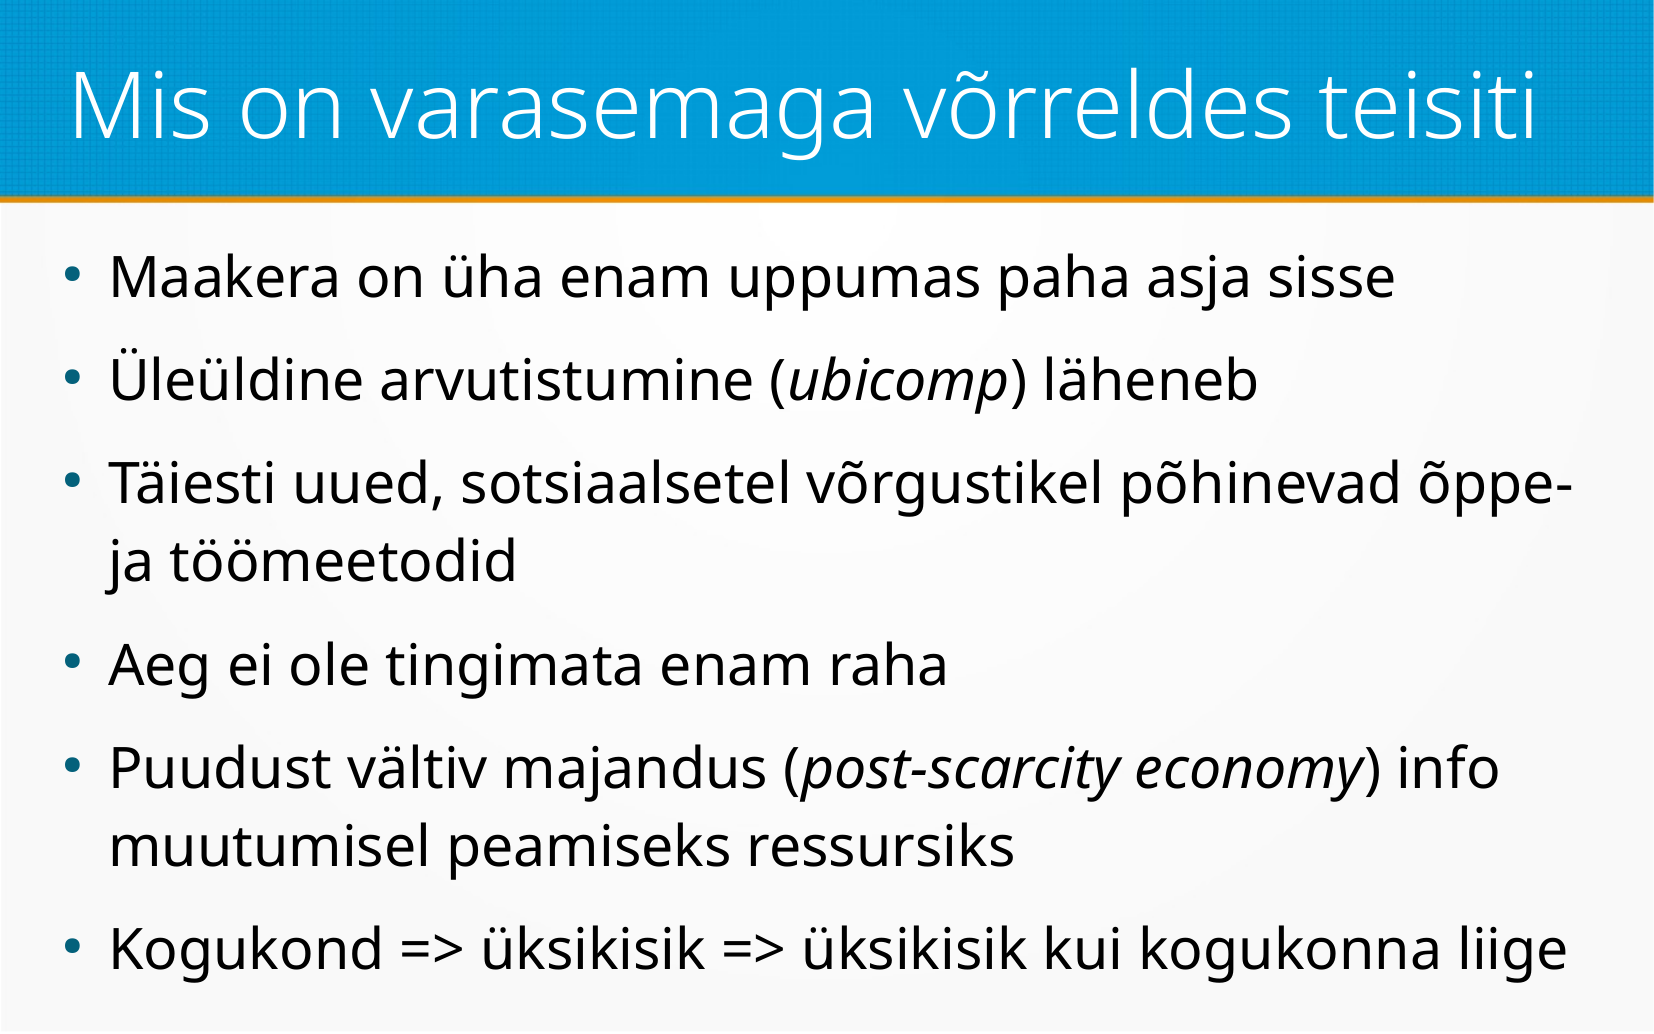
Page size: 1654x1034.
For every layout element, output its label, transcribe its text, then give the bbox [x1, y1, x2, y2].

picture [0, 195, 1654, 1034]
title Mis on varasemaga võrreldes teisiti [43, 0, 1619, 166]
list Maakera on üha enam uppumas paha asja sisse Üleüldine arvutistumine (ubicomp) läheneb Täiesti uued, sotsiaalsetel võrgustikel põhinevad õppe- ja töömeetodid Aeg ei ole tingimata enam raha Puudust vältiv majandus (post-scarcity economy) info muutumisel peamiseks ressursiks Kogukond => üksikisik => üksikisik kui kogukonna liige [47, 236, 1607, 1002]
